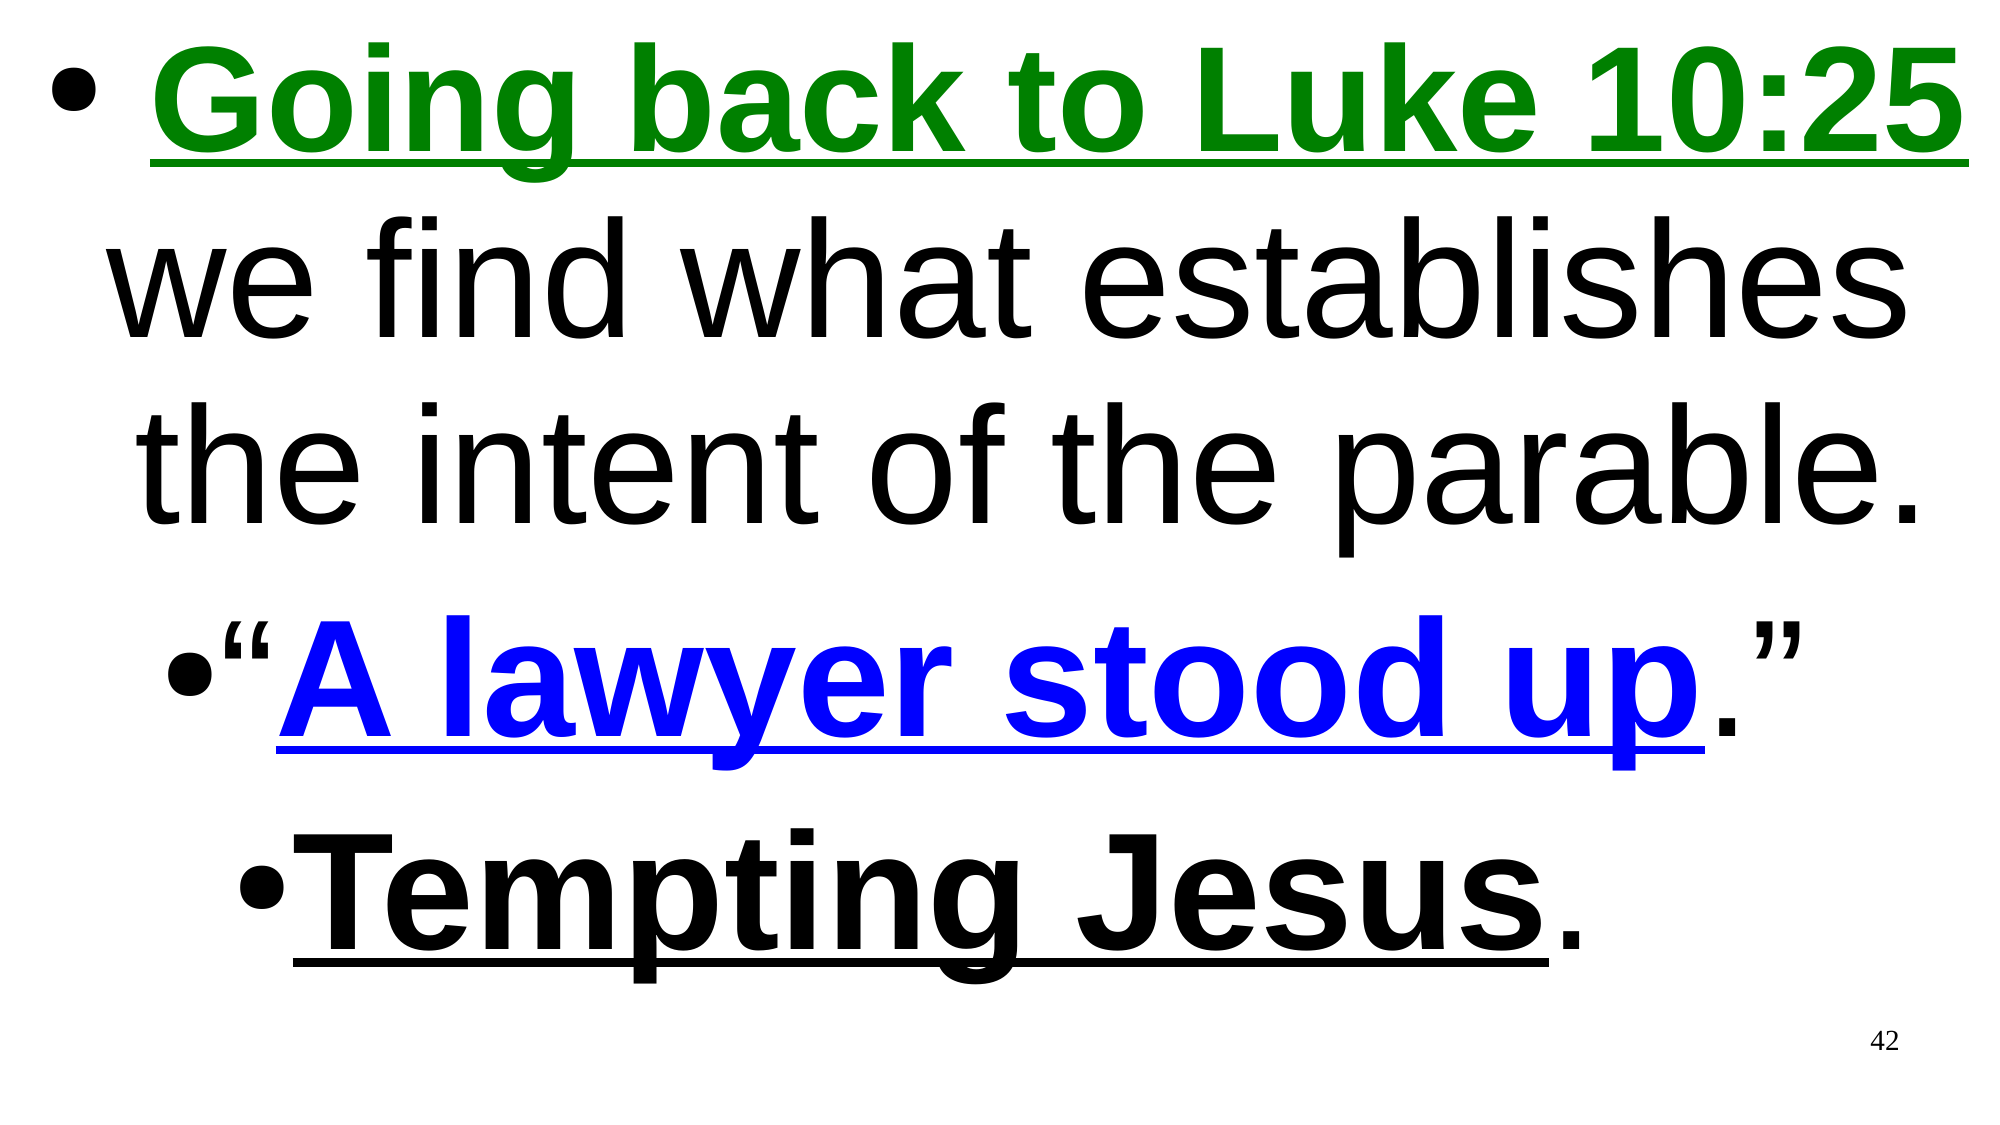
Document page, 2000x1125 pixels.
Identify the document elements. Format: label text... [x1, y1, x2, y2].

list Going back to Luke 10:25 we find what establishes the intent of the parable. “A lawyer stood up.” Tempting Jesus. [0, 0, 1996, 1123]
